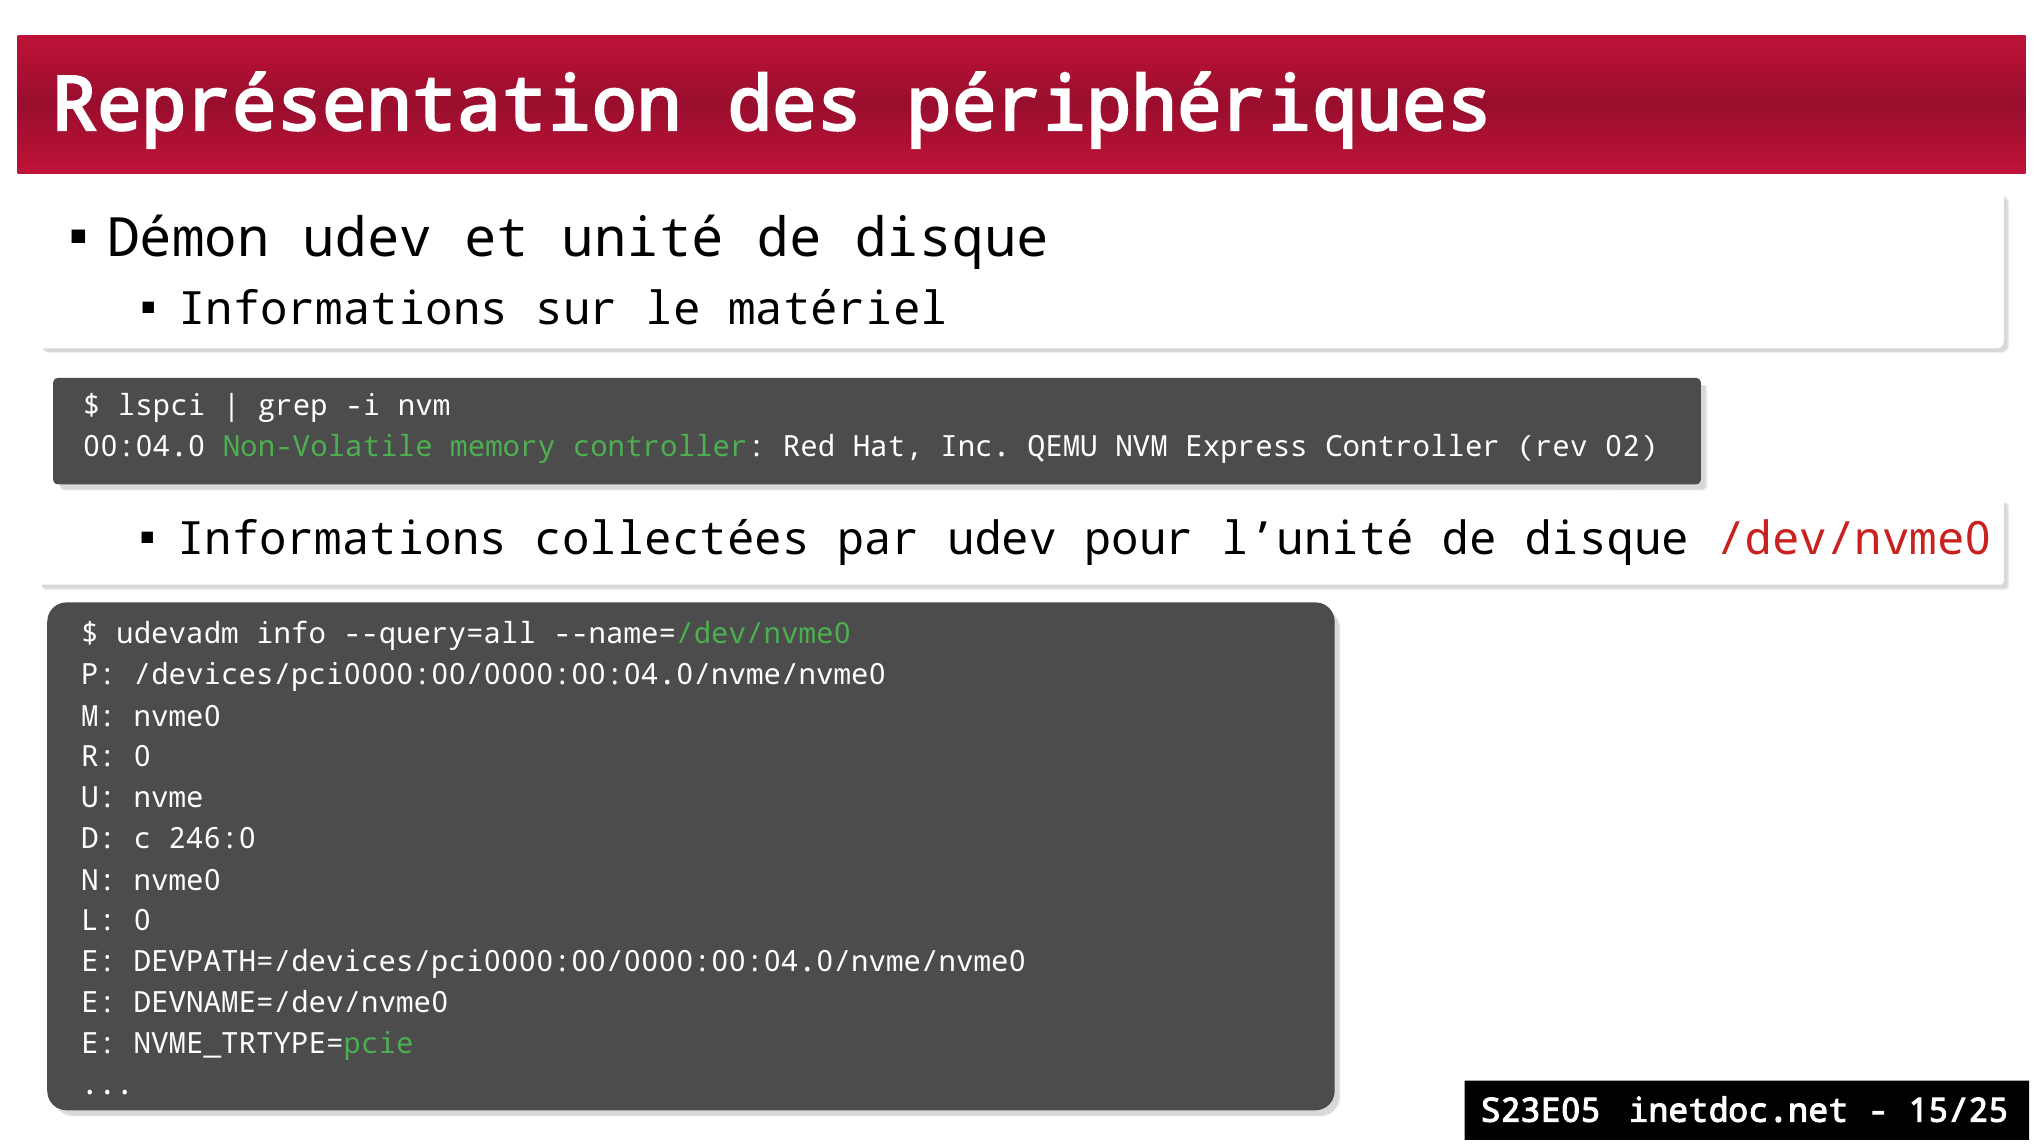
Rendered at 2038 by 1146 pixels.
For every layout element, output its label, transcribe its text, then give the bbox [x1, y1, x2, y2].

text_box $ lspci | grep -i nvm 00:04.0 Non-Volatile memory controller: Red Hat, Inc. QEMU NVM Express Controller (rev 02) [53, 377, 1701, 485]
text_box S23E05 inetdoc.net - <numéro>/25 [1464, 1080, 2030, 1140]
text_box Informations collectées par udev pour l’unité de disque /dev/nvme0 [35, 496, 2004, 585]
text_box Représentation des périphériques [17, 35, 2026, 174]
text_box Démon udev et unité de disque Informations sur le matériel [35, 188, 2004, 349]
text_box $ udevadm info --query=all --name=/dev/nvme0 P: /devices/pci0000:00/0000:00:04.0/nvme/nvme0 M: nvme0 R: 0 U: nvme D: c 246:0 N: nvme0 L: 0 E: DEVPATH=/devices/pci0000:00/0000:00:04.0/nvme/nvme0 E: DEVNAME=/dev/nvme0 E: NVME_TRTYPE=pcie ... [47, 602, 1335, 1111]
